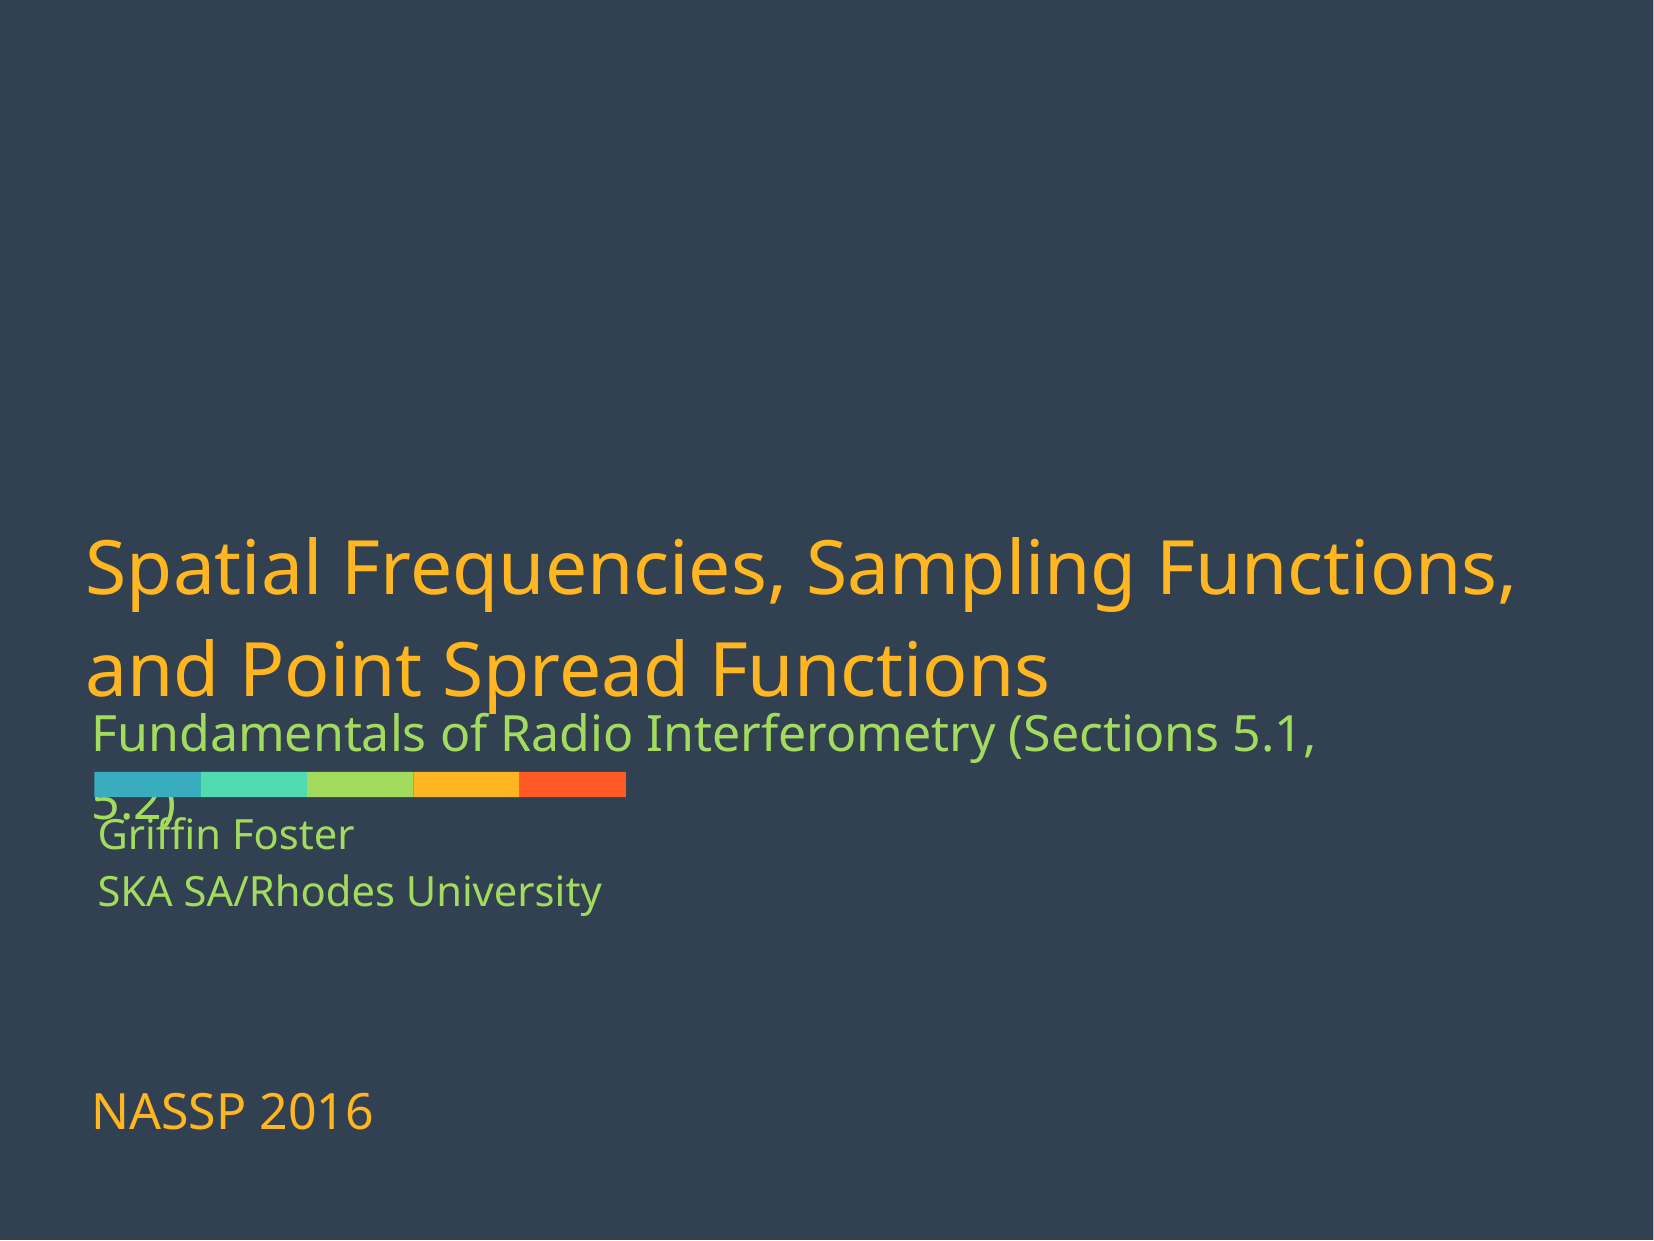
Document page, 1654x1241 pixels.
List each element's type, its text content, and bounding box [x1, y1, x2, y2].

text_box Fundamentals of Radio Interferometry (Sections 5.1, 5.2) [76, 690, 1382, 767]
text_box [94, 771, 626, 798]
text_box Spatial Frequencies, Sampling Functions, and Point Spread Functions [70, 506, 1548, 702]
text_box Griffin Foster SKA SA/Rhodes University [82, 797, 650, 913]
text_box NASSP 2016 [76, 1068, 987, 1145]
